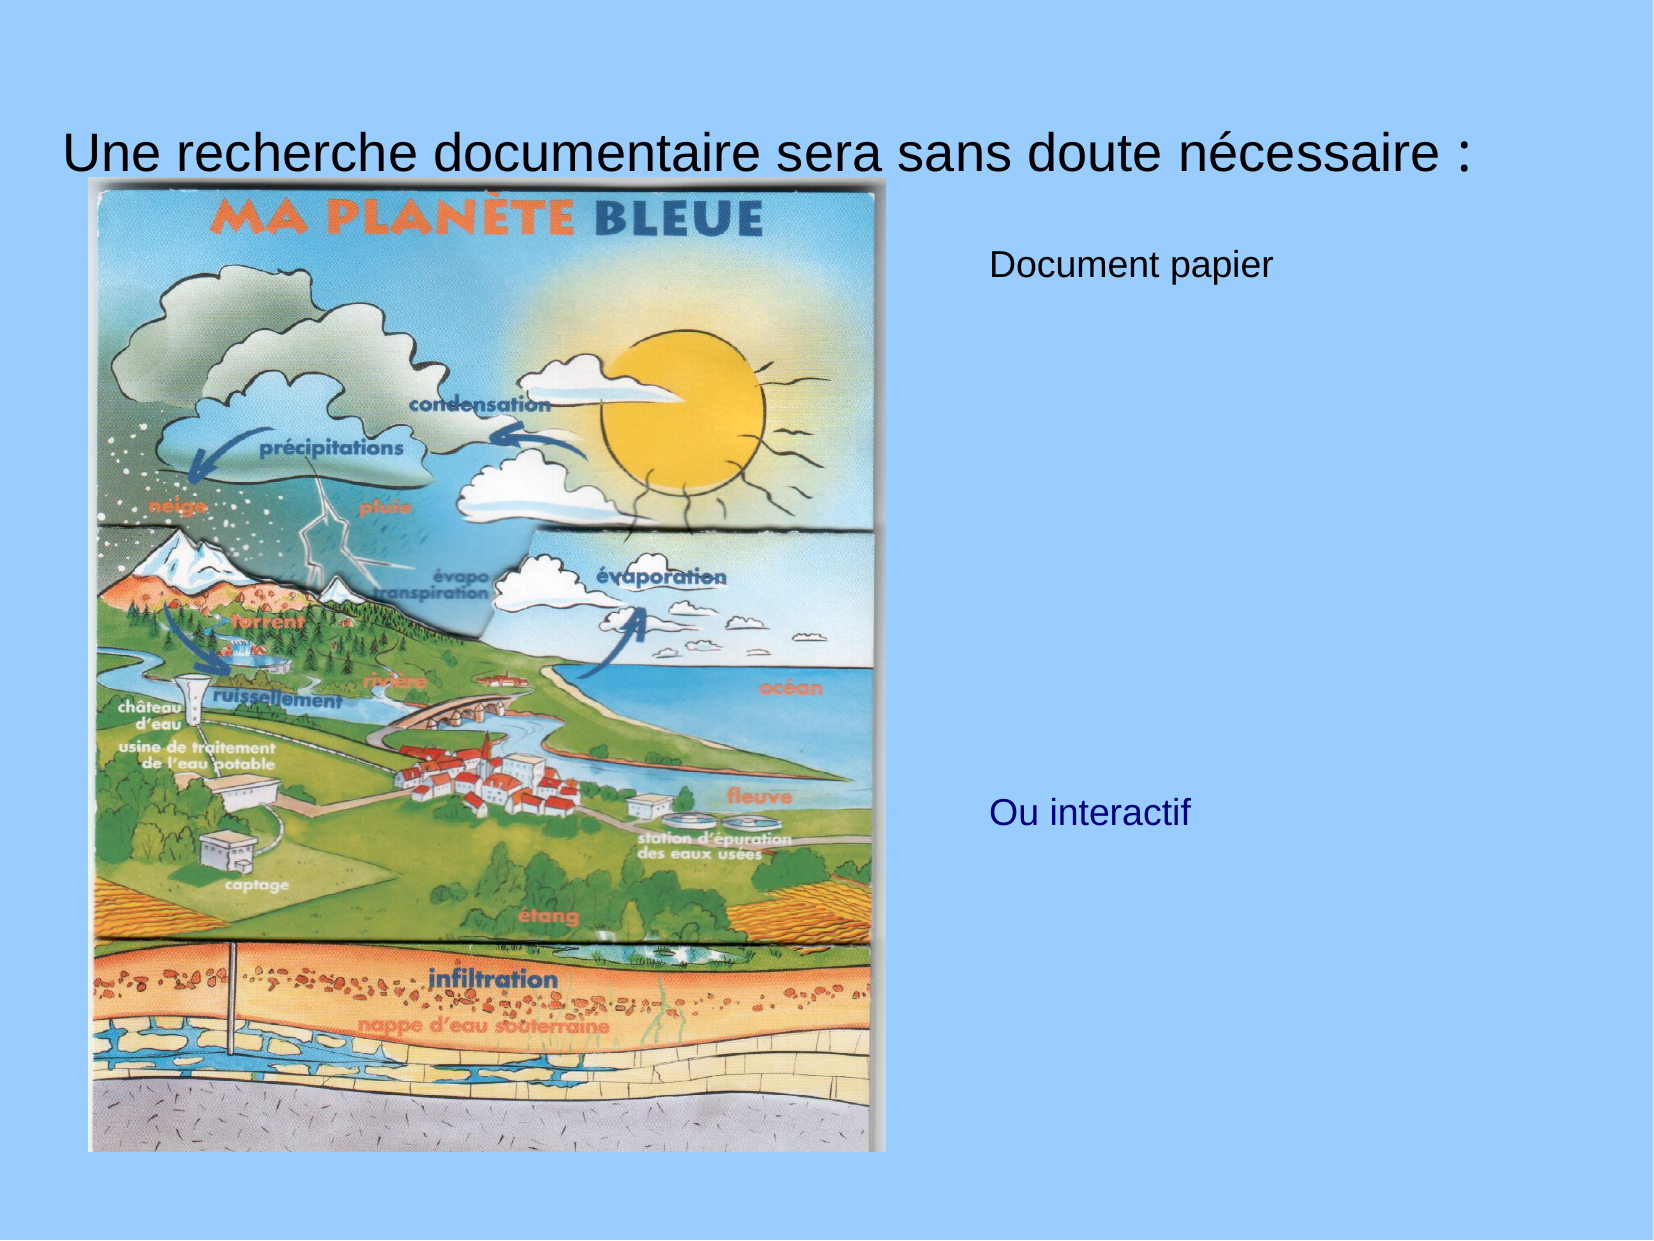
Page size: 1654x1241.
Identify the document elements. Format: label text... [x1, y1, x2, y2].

picture [88, 177, 886, 1152]
text_box Une recherche documentaire sera sans doute nécessaire : [47, 105, 1491, 247]
text_box Document papier [974, 236, 1300, 294]
text_box Ou interactif [974, 783, 1300, 841]
